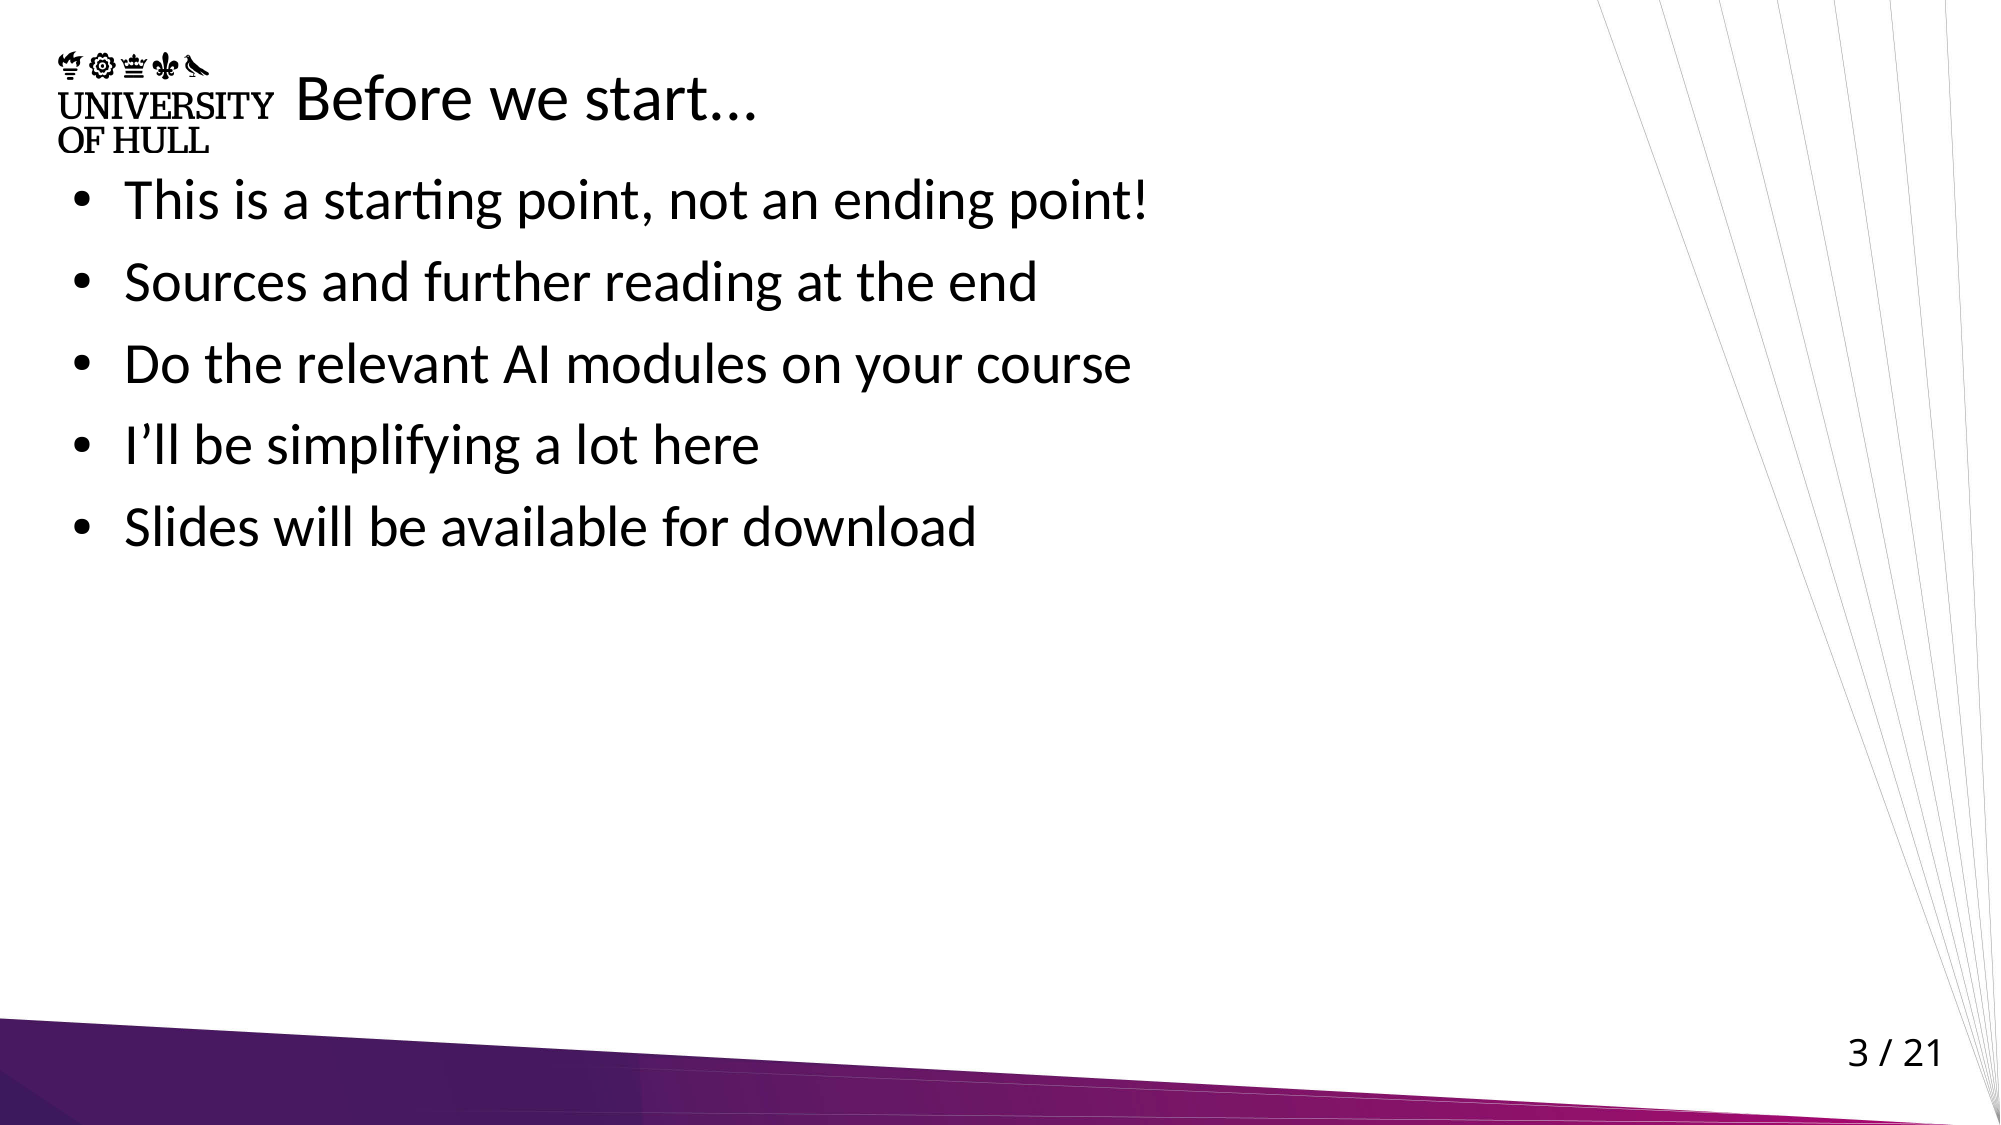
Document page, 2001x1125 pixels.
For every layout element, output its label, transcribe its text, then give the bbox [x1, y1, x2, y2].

list This is a starting point, not an ending point! Sources and further reading at the end Do the relevant AI modules on your course I’ll be simplifying a lot here Slides will be available for download [53, 177, 1737, 998]
text_box <number> / 21 [1570, 1016, 1961, 1087]
title Before we start... [295, 42, 1932, 166]
picture [0, 0, 2000, 1125]
